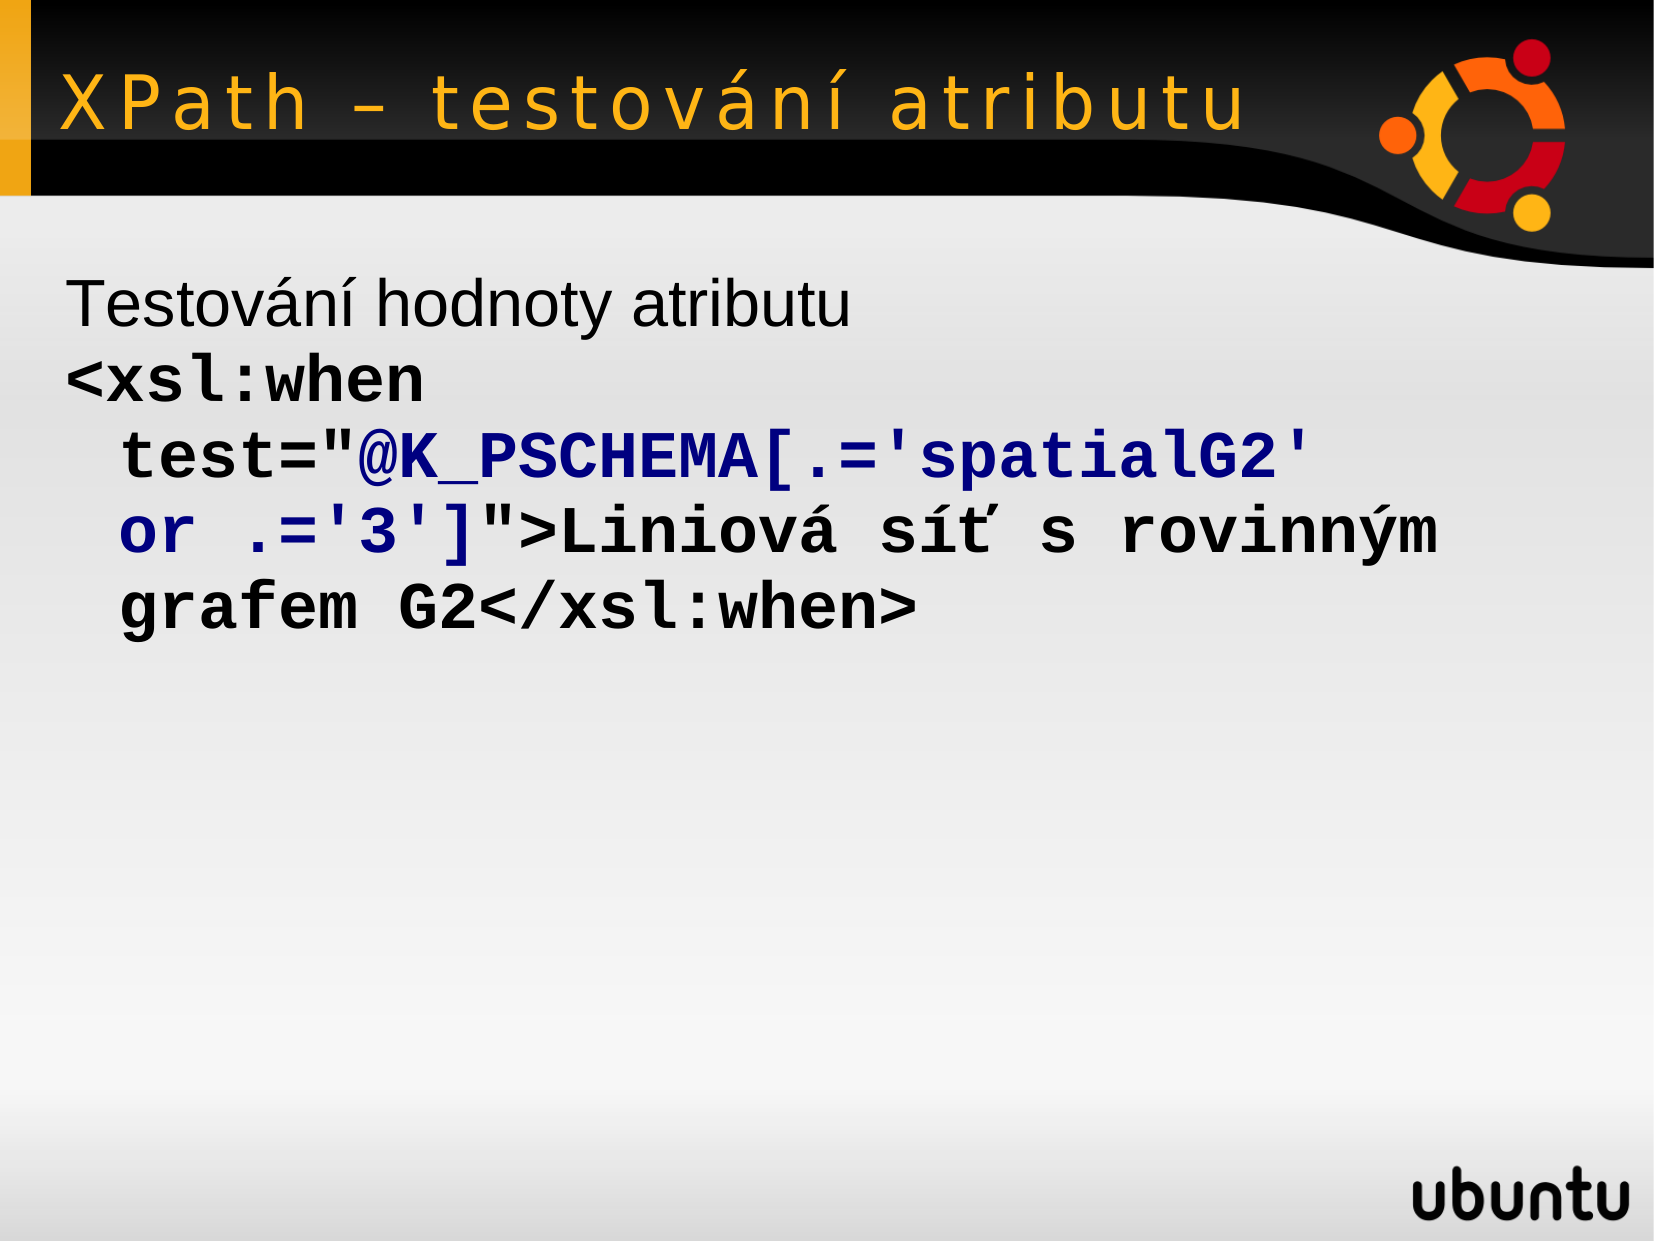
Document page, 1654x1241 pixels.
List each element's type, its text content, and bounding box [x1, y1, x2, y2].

title XPath – testování atributu [59, 29, 1270, 178]
picture [0, 0, 1654, 1241]
list Testování hodnoty atributu <xsl:when test="@K_PSCHEMA[.='spatialG2' or .='3']">Liniová síť s rovinným grafem G2</xsl:when> [47, 265, 1536, 1138]
